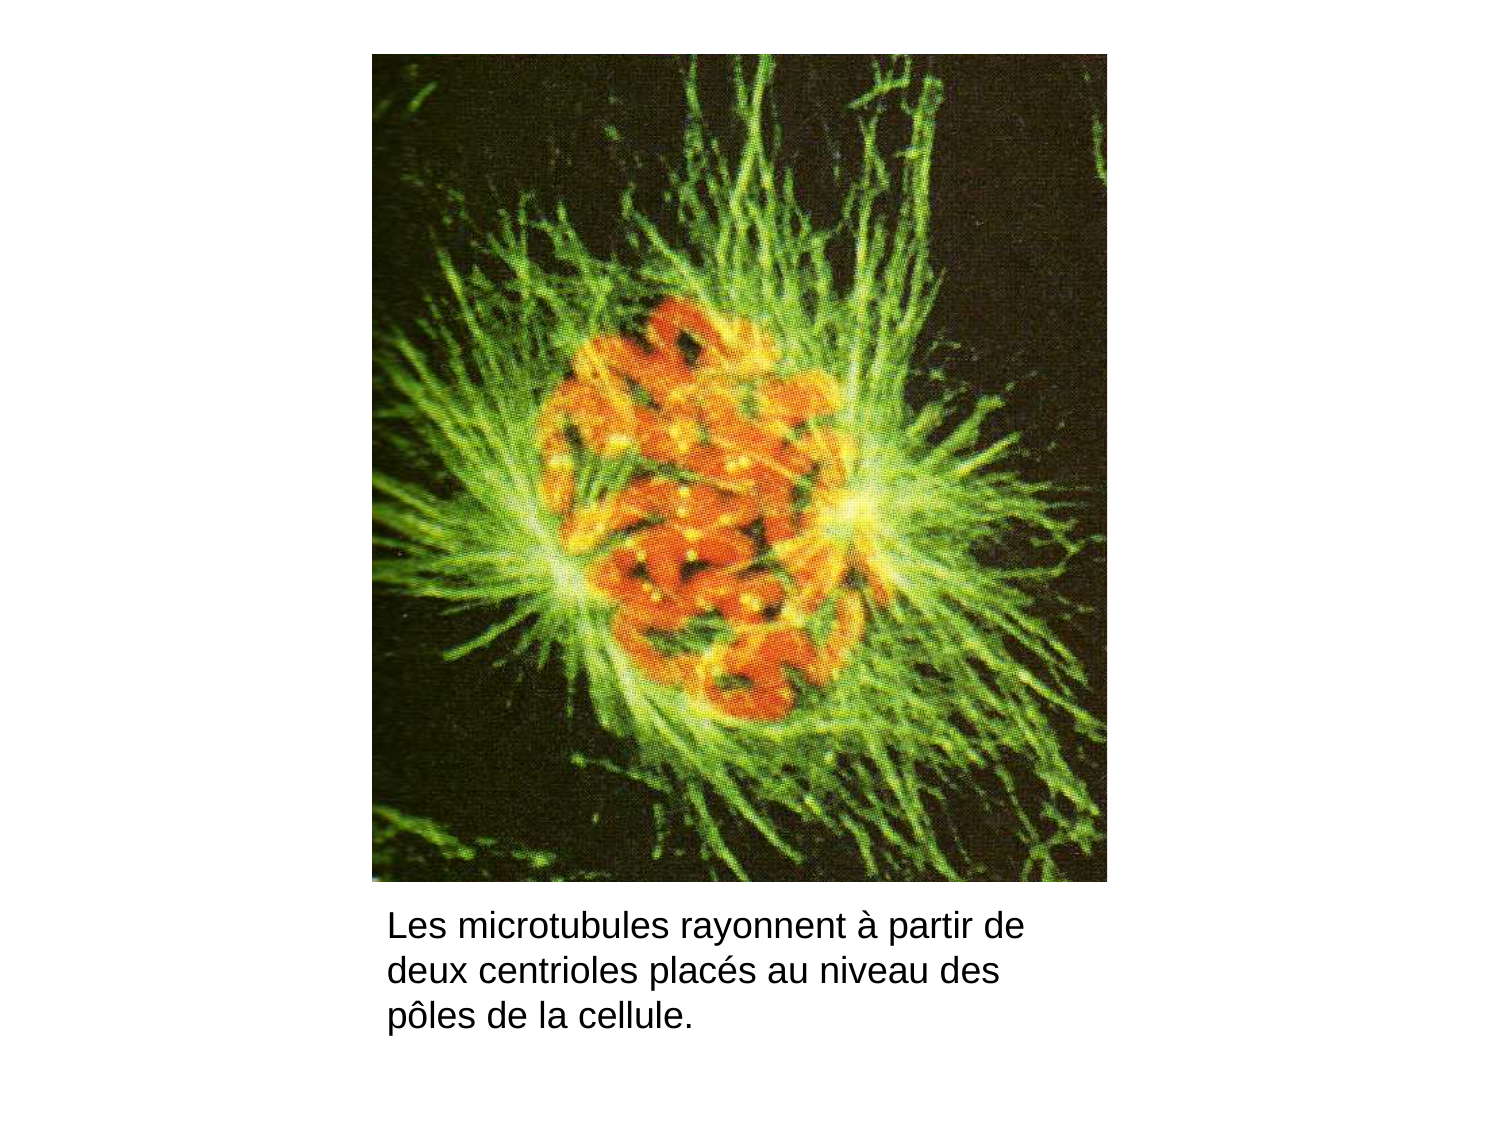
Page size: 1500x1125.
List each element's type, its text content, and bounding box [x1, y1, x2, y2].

text_box Les microtubules rayonnent à partir de deux centrioles placés au niveau des pôles de la cellule. [372, 893, 1105, 1044]
picture [372, 54, 1108, 882]
